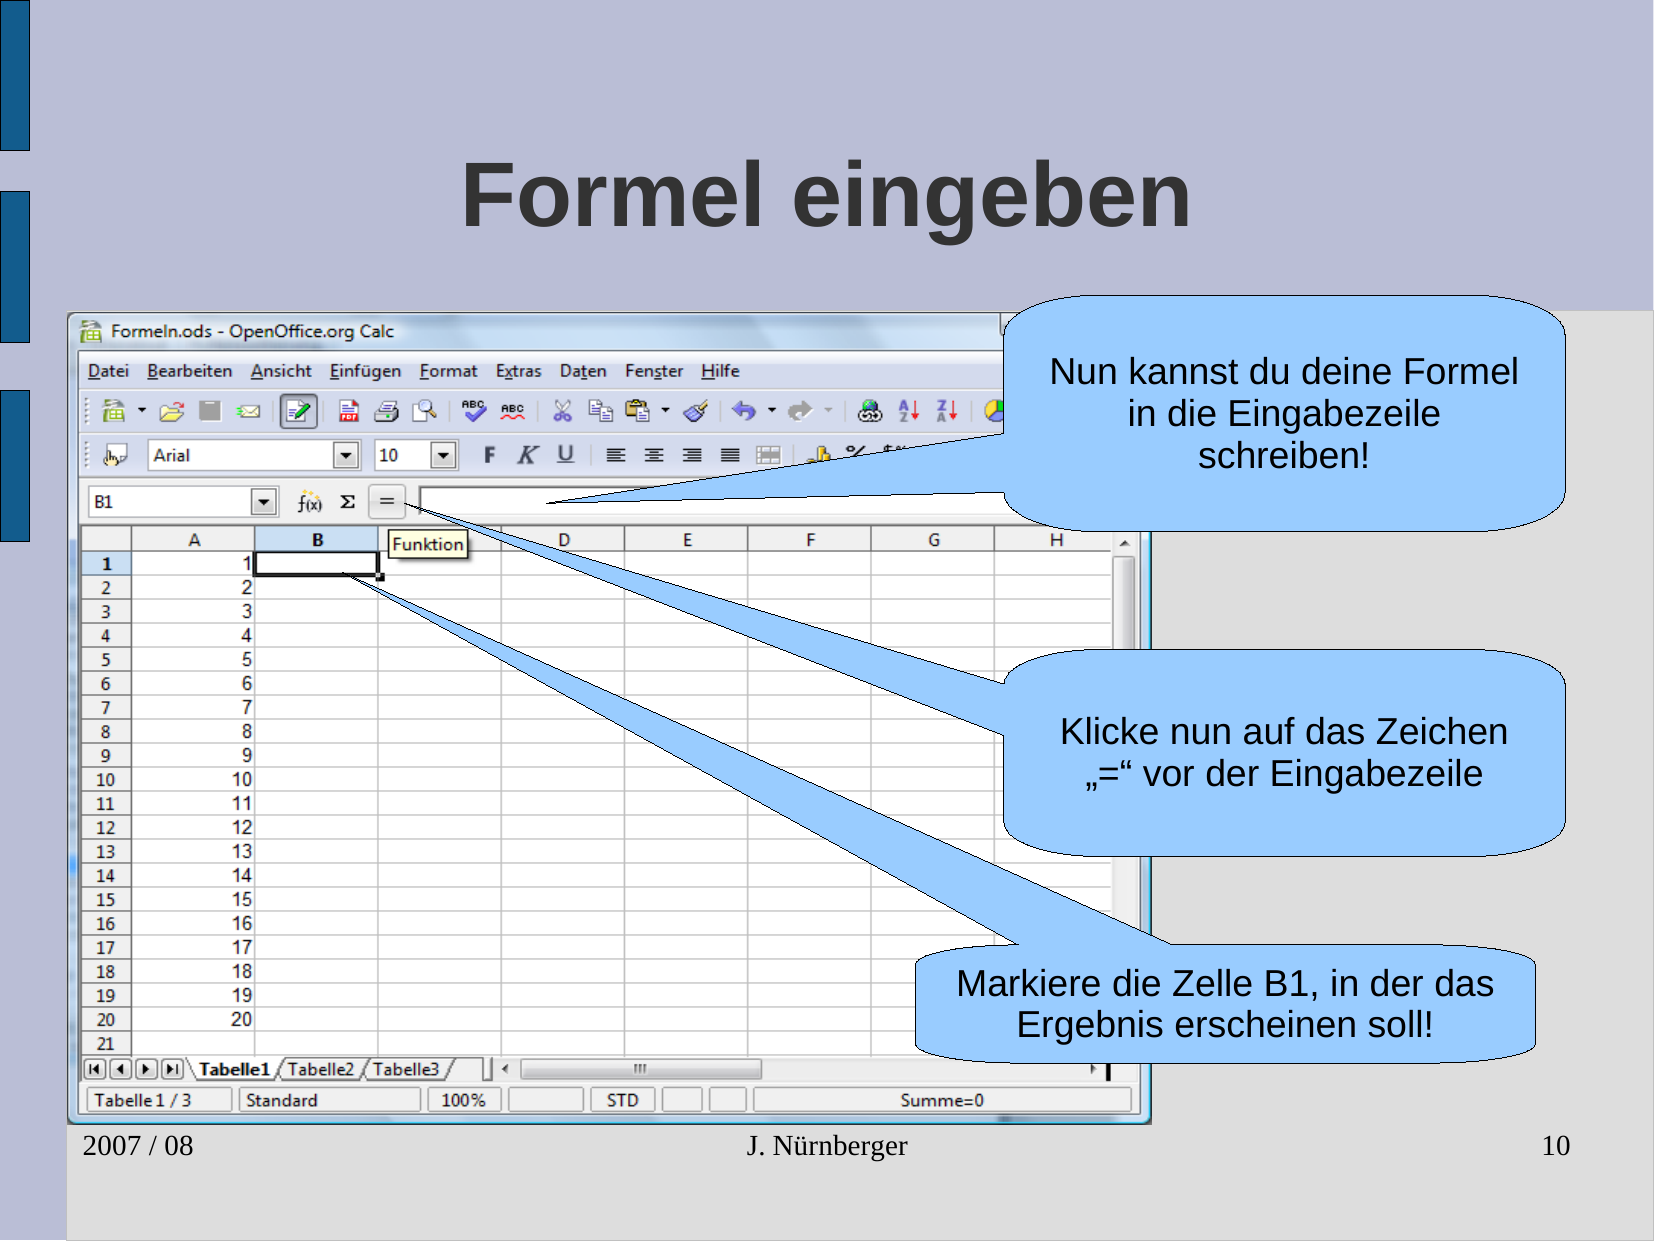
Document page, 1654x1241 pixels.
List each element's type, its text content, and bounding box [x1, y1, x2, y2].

title Formel eingeben [121, 98, 1534, 291]
text_box Nun kannst du deine Formel in die Eingabezeile schreiben! [546, 295, 1566, 532]
picture [67, 312, 1152, 1125]
text_box Markiere die Zelle B1, in der das Ergebnis erscheinen soll! [342, 572, 1536, 1064]
text_box Klicke nun auf das Zeichen „=“ vor der Eingabezeile [404, 503, 1566, 857]
